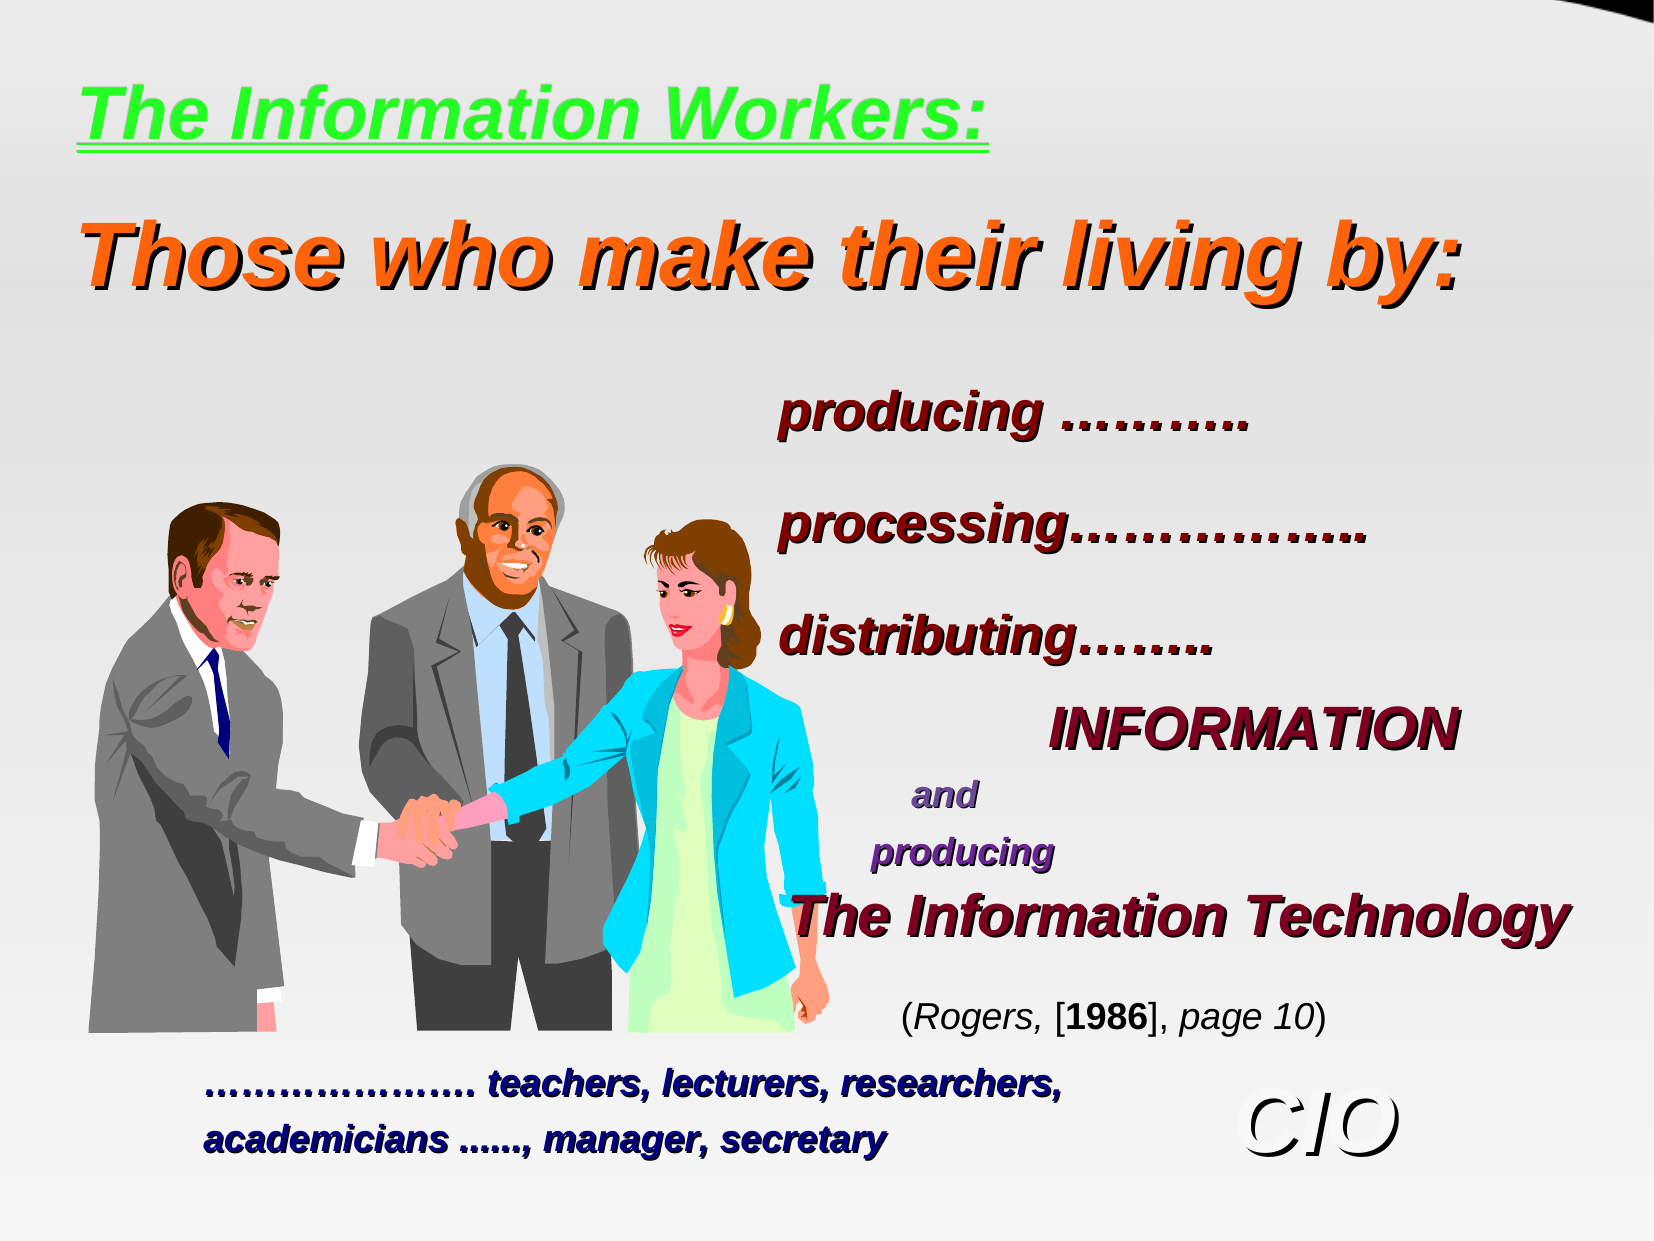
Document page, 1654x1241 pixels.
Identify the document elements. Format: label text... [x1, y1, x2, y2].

text_box The Information Technology [772, 852, 1586, 955]
picture [0, 0, 1654, 1241]
text_box producing [856, 809, 1444, 852]
text_box (Rogers, [1986], page 10)‏ [885, 974, 1625, 1047]
text_box INFORMATION [1033, 664, 1566, 768]
text_box CIO [1218, 1047, 1412, 1179]
text_box producing ……….. processing…………….. distributing…….. [763, 352, 1625, 672]
text_box Those who make their living by: [59, 147, 1536, 325]
title The Information Workers:‏ [76, 7, 1565, 200]
text_box and [896, 751, 993, 809]
text_box …………………. teachers, lecturers, researchers, academicians ......, manager, secretary [188, 1039, 1177, 1167]
